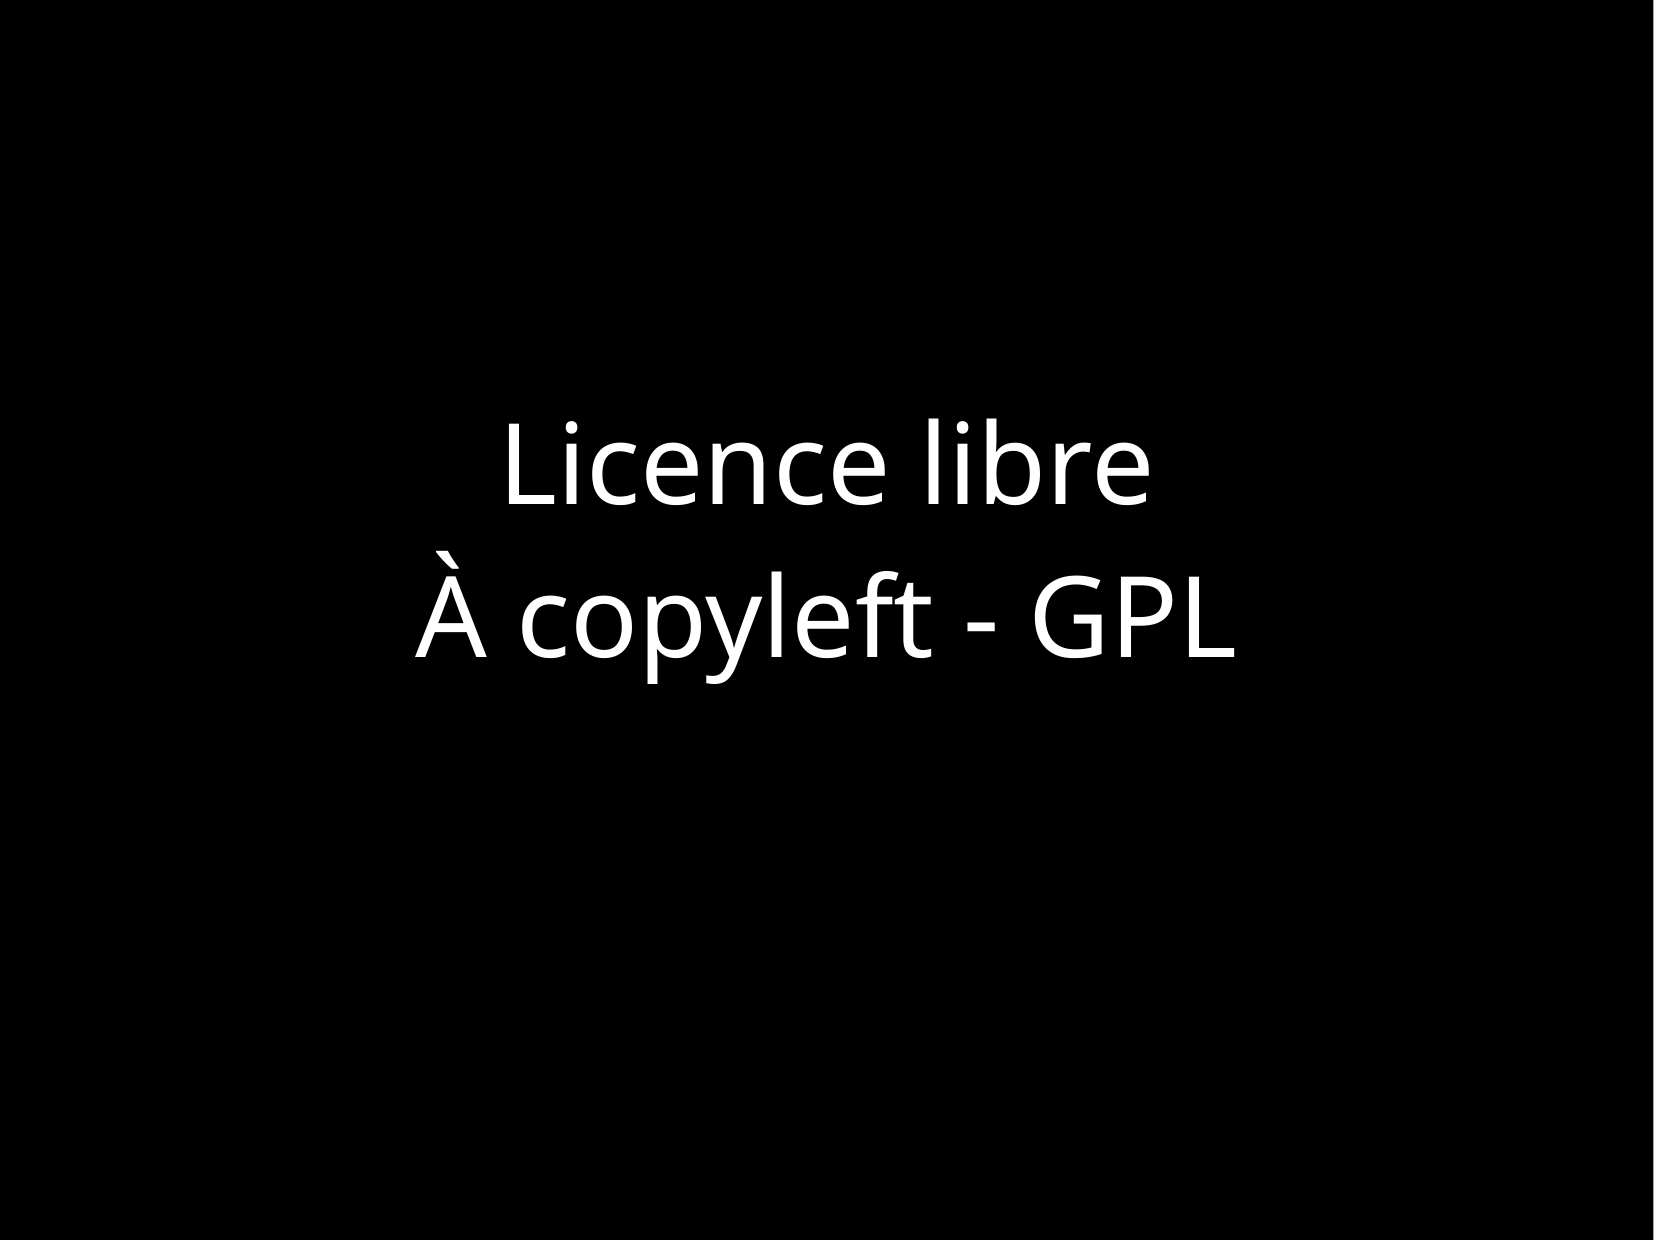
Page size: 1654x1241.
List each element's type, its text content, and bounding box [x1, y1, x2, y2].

title Licence libre À copyleft - GPL [82, 56, 1571, 1172]
